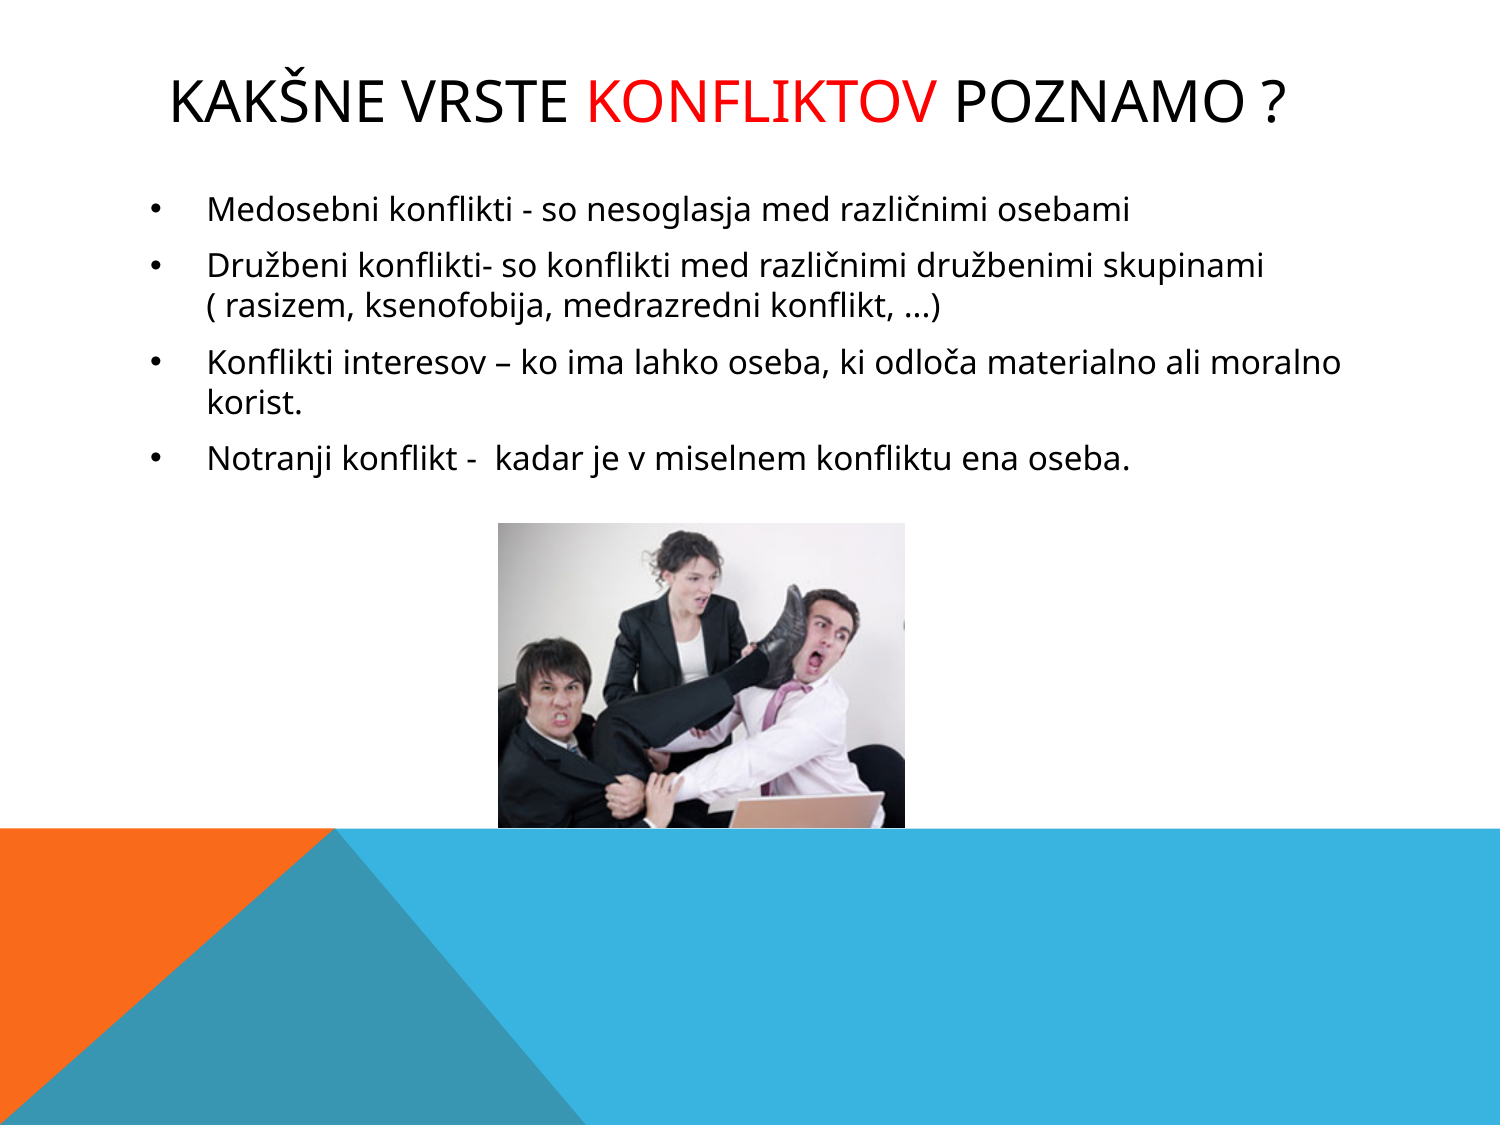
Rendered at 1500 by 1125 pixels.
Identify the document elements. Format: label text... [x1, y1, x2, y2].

picture [498, 523, 905, 828]
list Medosebni konflikti - so nesoglasja med različnimi osebami Družbeni konflikti- so konflikti med različnimi družbenimi skupinami ( rasizem, ksenofobija, medrazredni konflikt, ...) Konflikti interesov – ko ima lahko oseba, ki odloča materialno ali moralno korist. Notranji konflikt - kadar je v miselnem konfliktu ena oseba. [135, 180, 1369, 768]
title Kakšne vrste konfliktov poznamo ? [153, 49, 1382, 150]
